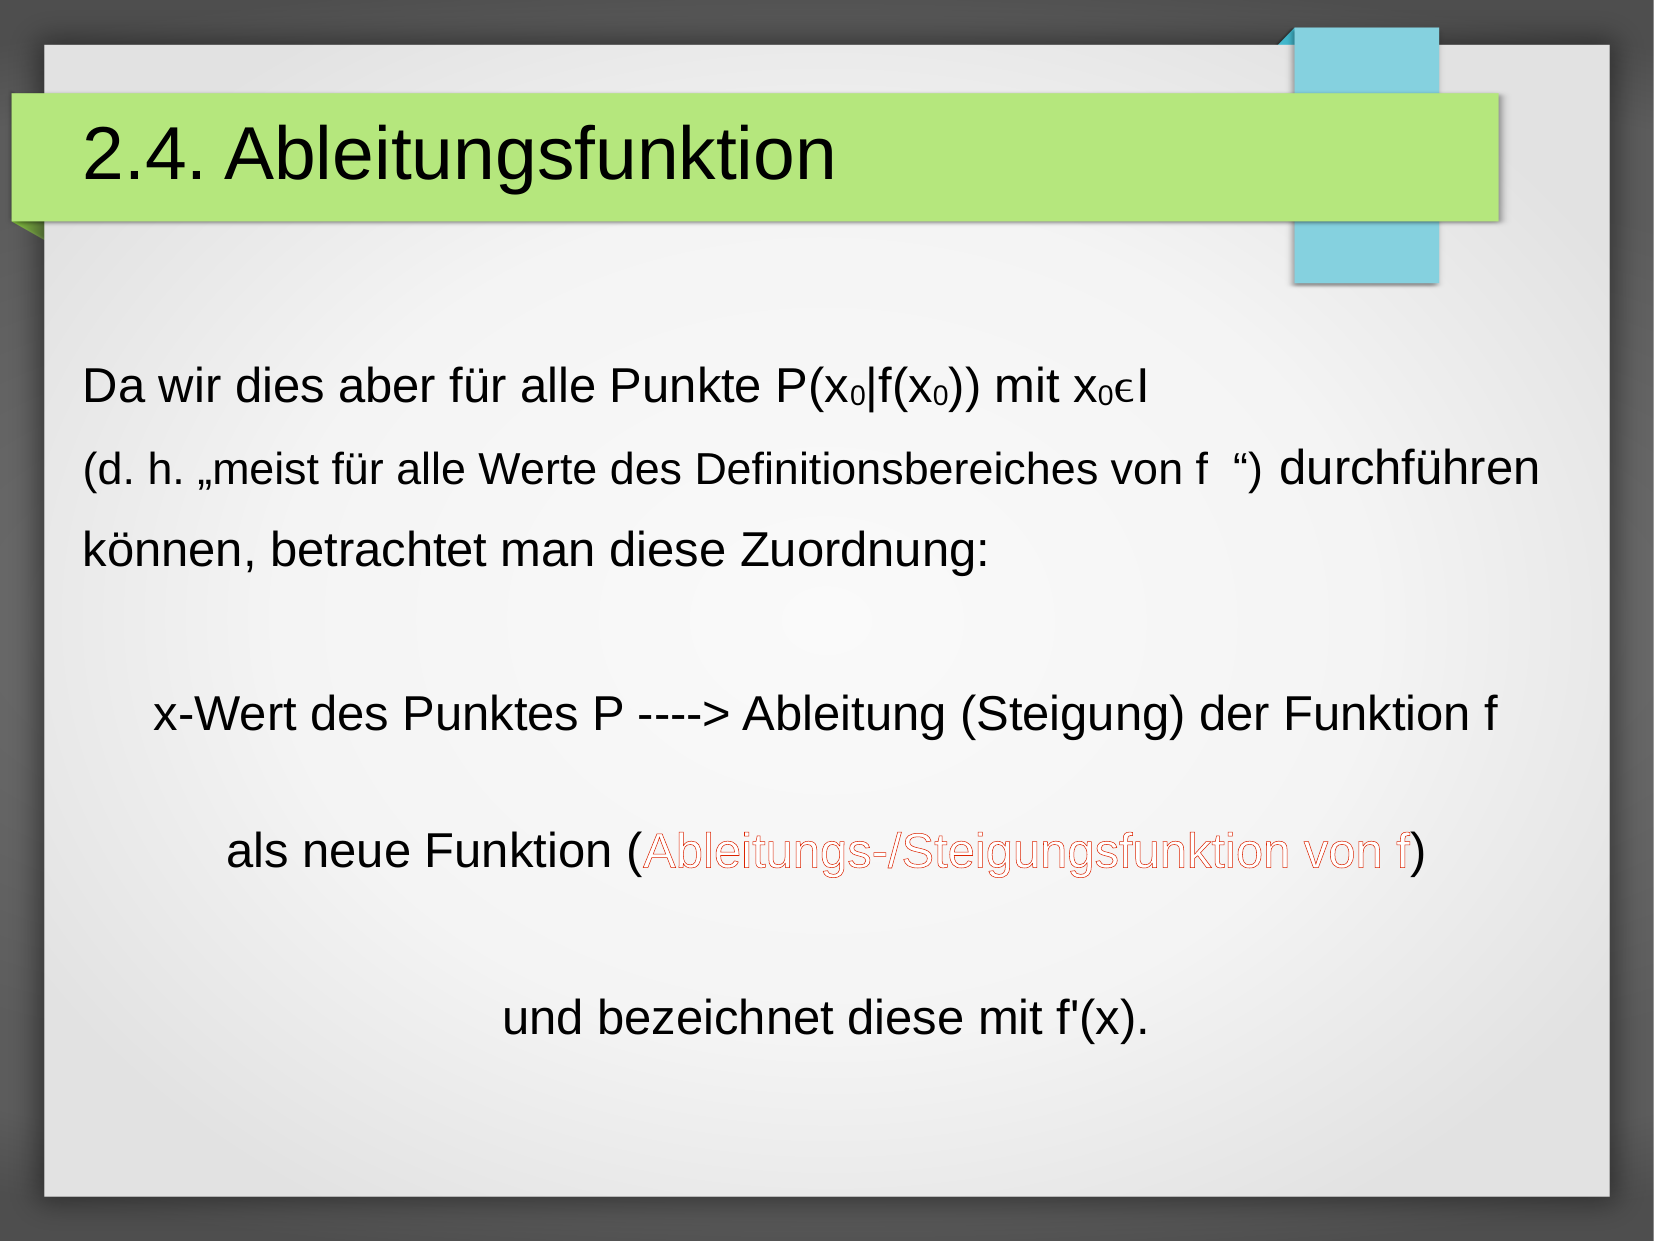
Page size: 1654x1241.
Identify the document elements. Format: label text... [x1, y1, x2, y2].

picture [0, 0, 1654, 1241]
list Da wir dies aber für alle Punkte P(x0|f(x0)) mit x0ϵI (d. h. „meist für alle Werte des Definitionsbereiches von f “) durchführen können, betrachtet man diese Zuordnung: x-Wert des Punktes P ----> Ableitung (Steigung) der Funktion f als neue Funktion (Ableitungs-/Steigungsfunktion von f) und bezeichnet diese mit f'(x). [82, 330, 1571, 1050]
title 2.4. Ableitungsfunktion [82, 94, 1264, 213]
